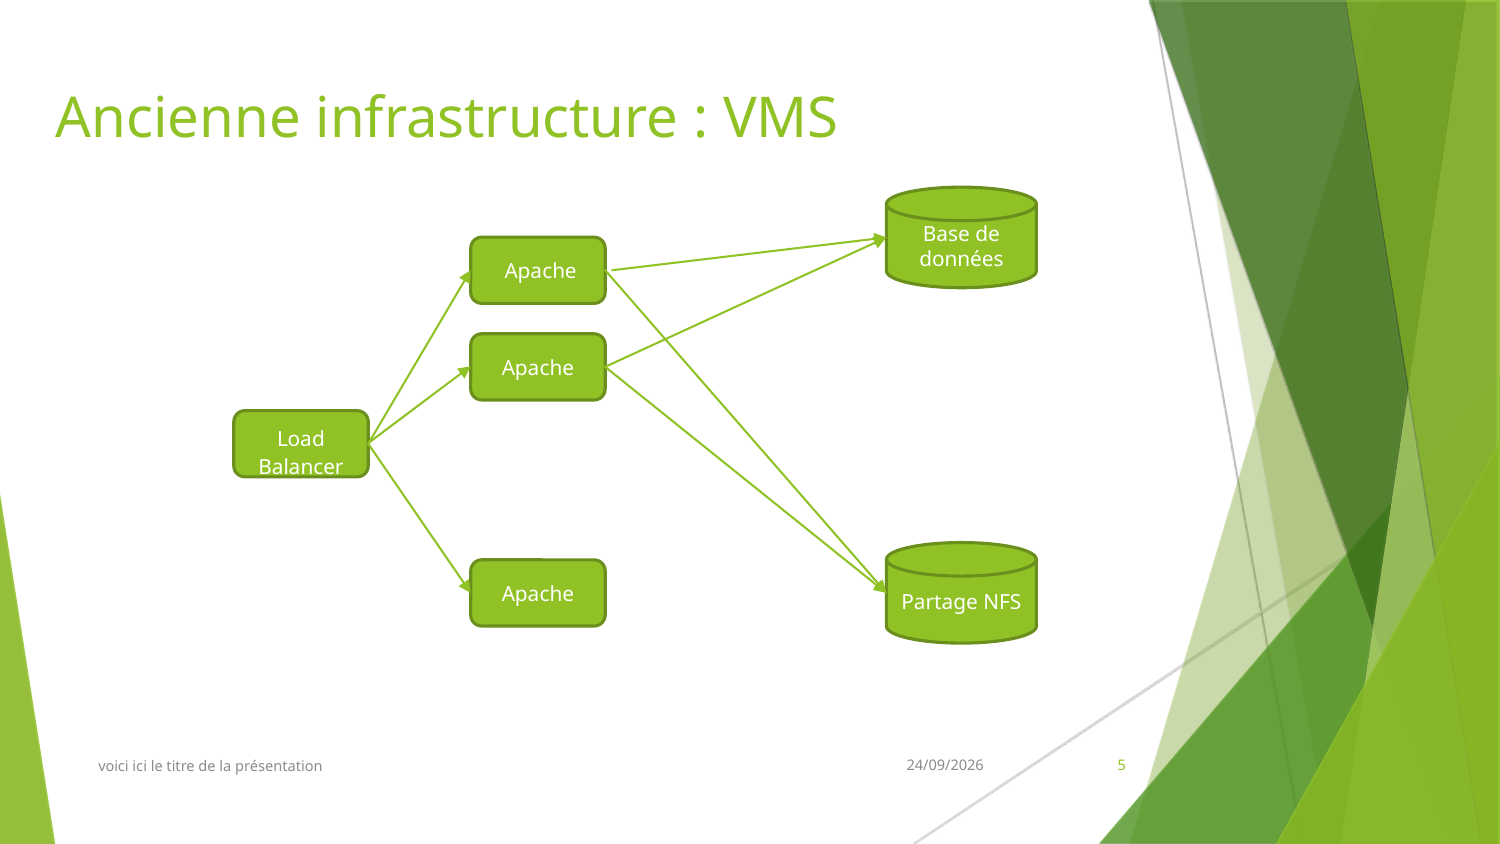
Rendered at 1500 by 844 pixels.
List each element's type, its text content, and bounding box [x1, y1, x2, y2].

text_box Load Balancer [233, 410, 369, 477]
title Ancienne infrastructure : VMS [40, 73, 1099, 237]
text_box Apache [470, 559, 606, 627]
footer voici ici le titre de la présentation [83, 743, 859, 789]
slide_number 9 [1056, 743, 1141, 789]
slide_number 07/07/2022 [886, 743, 999, 789]
text_box Base de données [886, 187, 1037, 288]
text_box Apache [470, 333, 606, 400]
text_box Apache [470, 237, 606, 304]
text_box Partage NFS [886, 542, 1037, 644]
